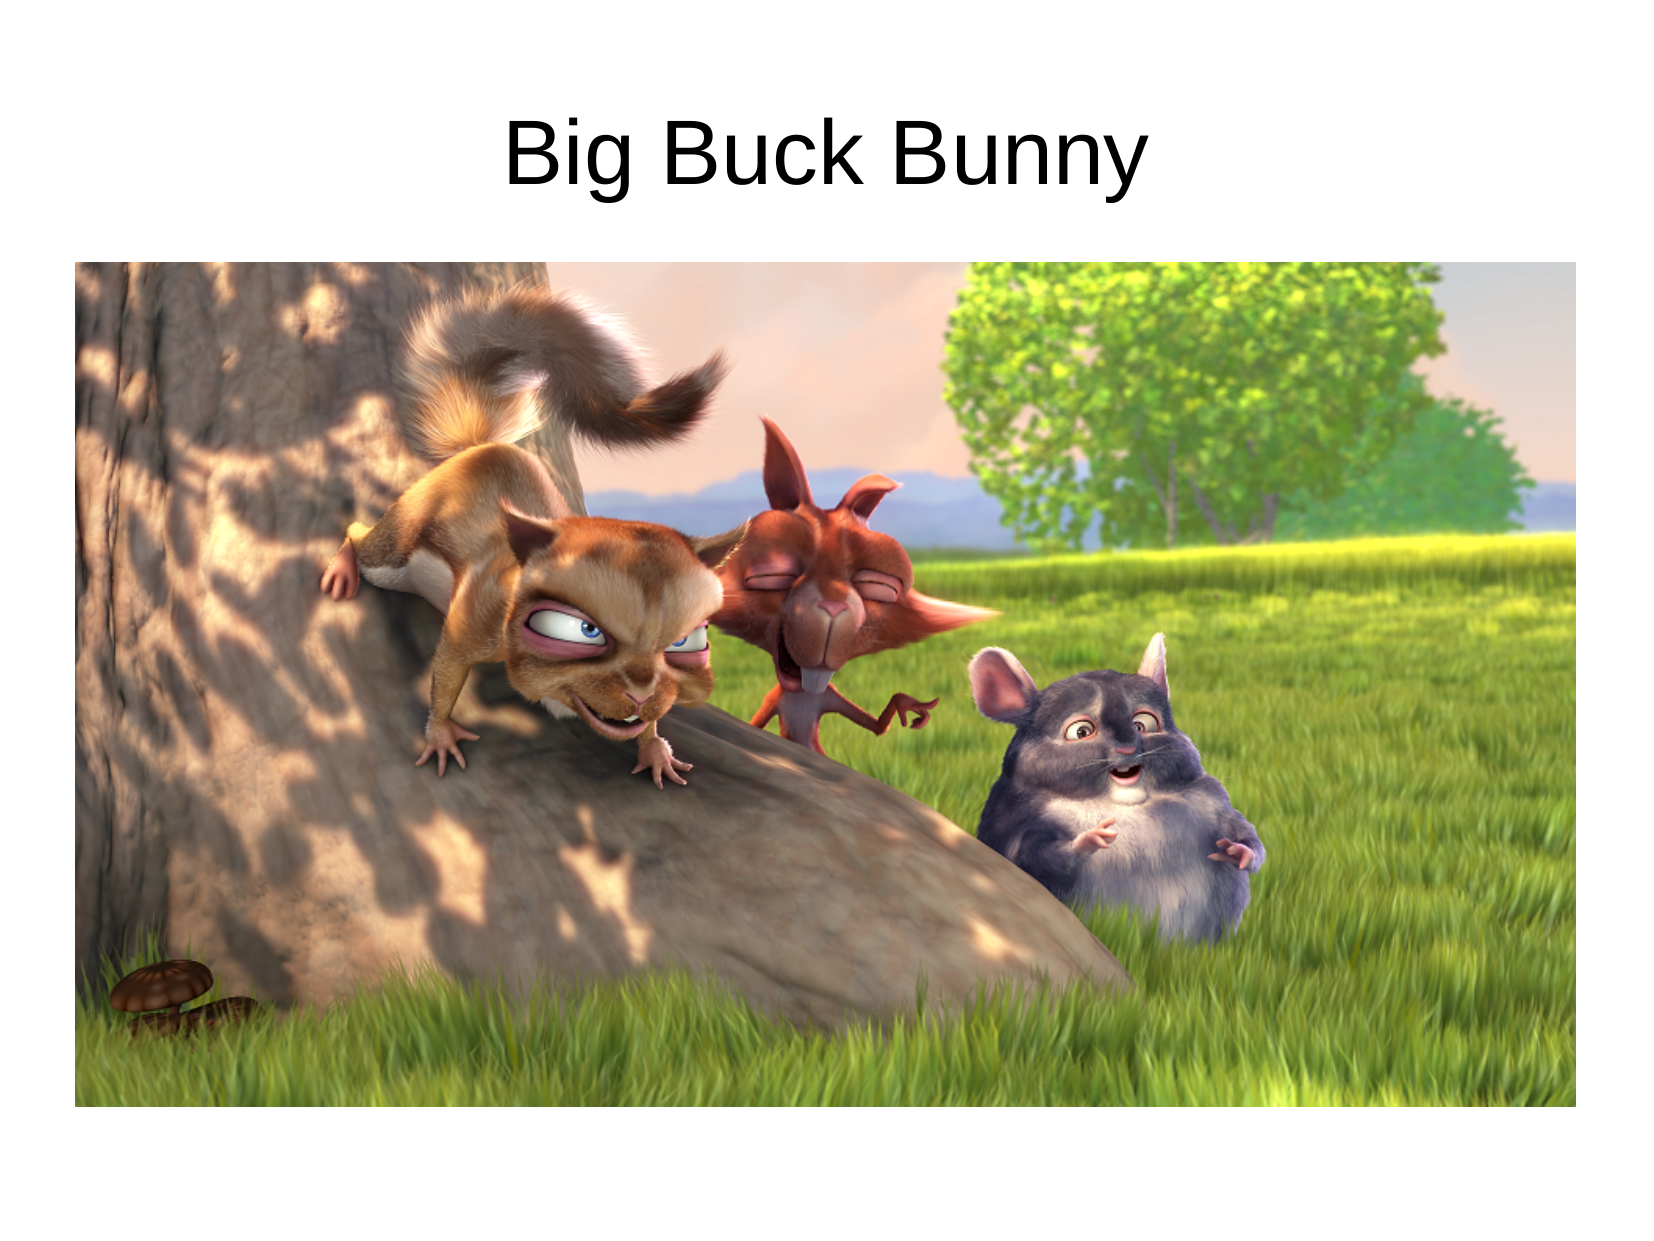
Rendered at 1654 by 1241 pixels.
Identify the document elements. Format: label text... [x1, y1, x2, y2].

title Big Buck Bunny [82, 56, 1571, 250]
picture [75, 262, 1576, 1107]
